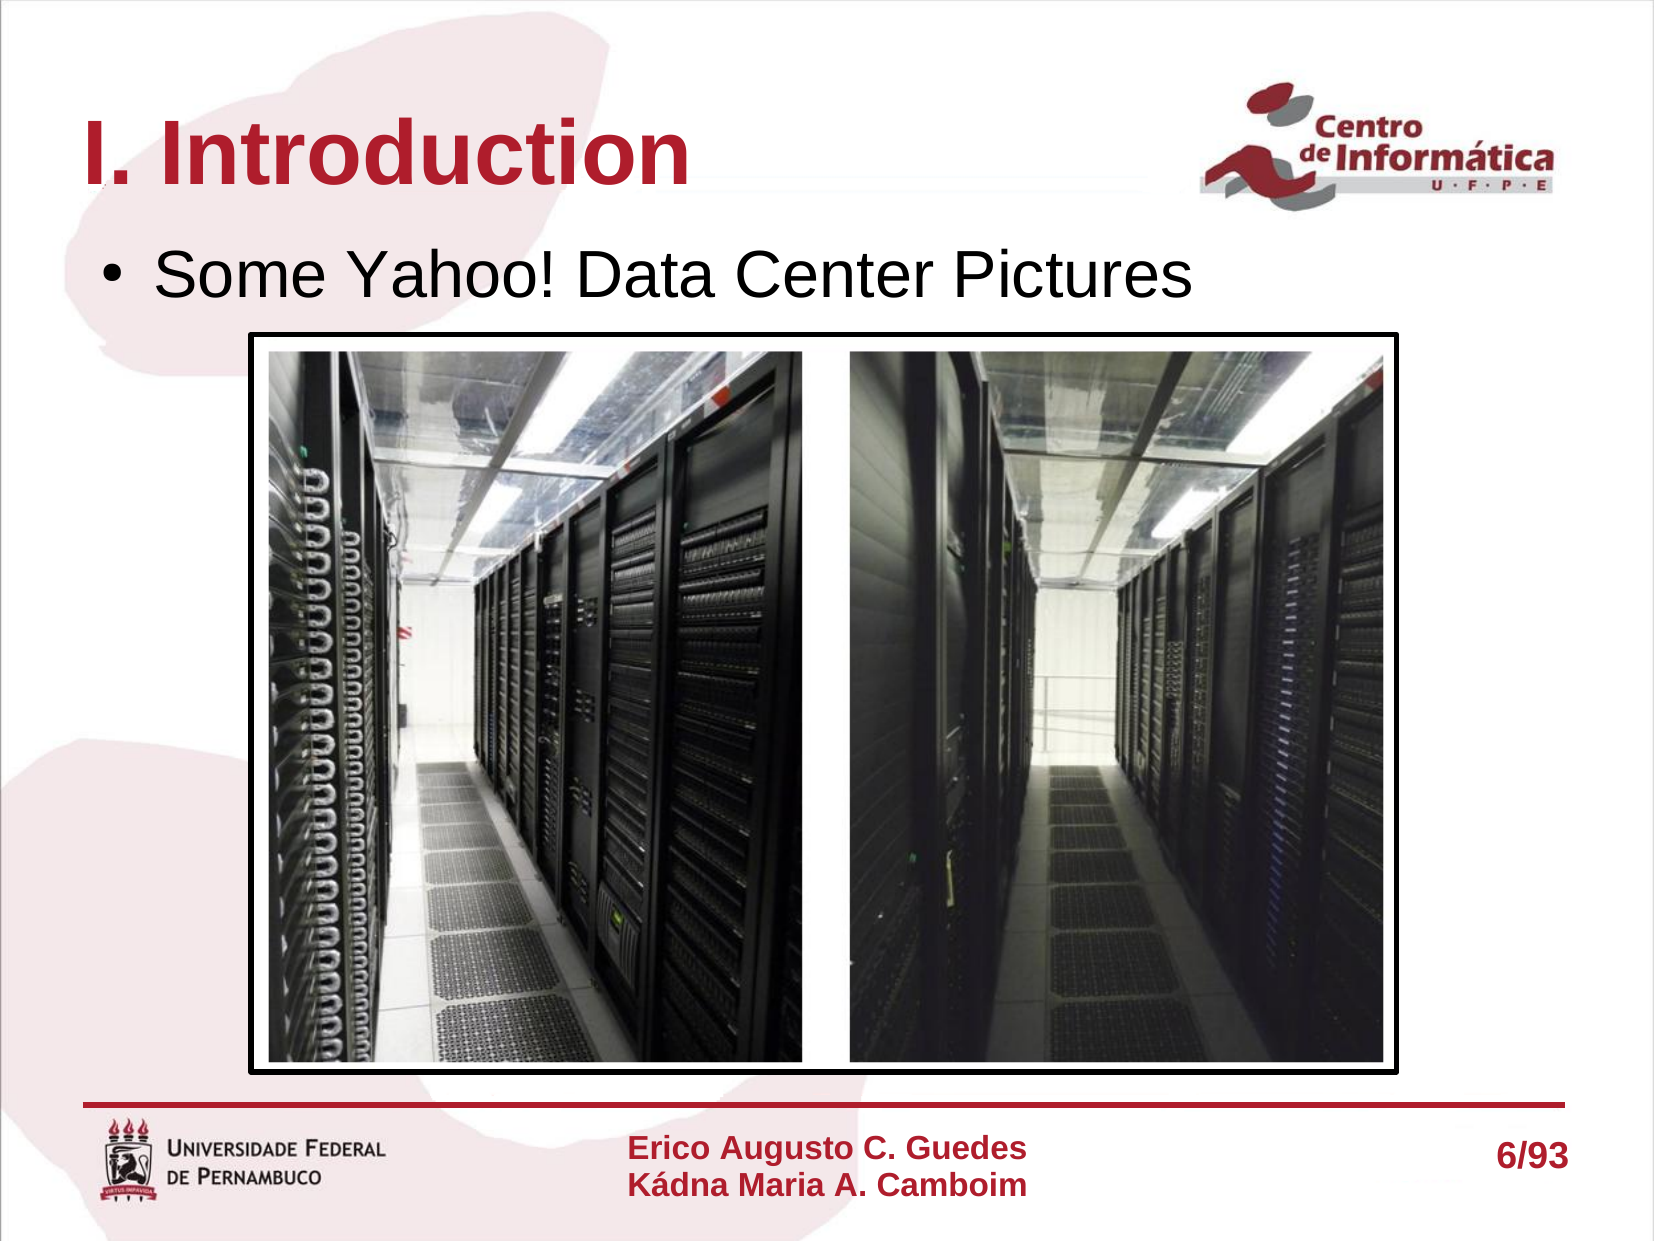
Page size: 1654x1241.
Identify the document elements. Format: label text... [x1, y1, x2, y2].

picture [0, 0, 1654, 1241]
list Some Yahoo! Data Center Pictures [82, 237, 1571, 1041]
title I. Introduction [82, 56, 1571, 237]
